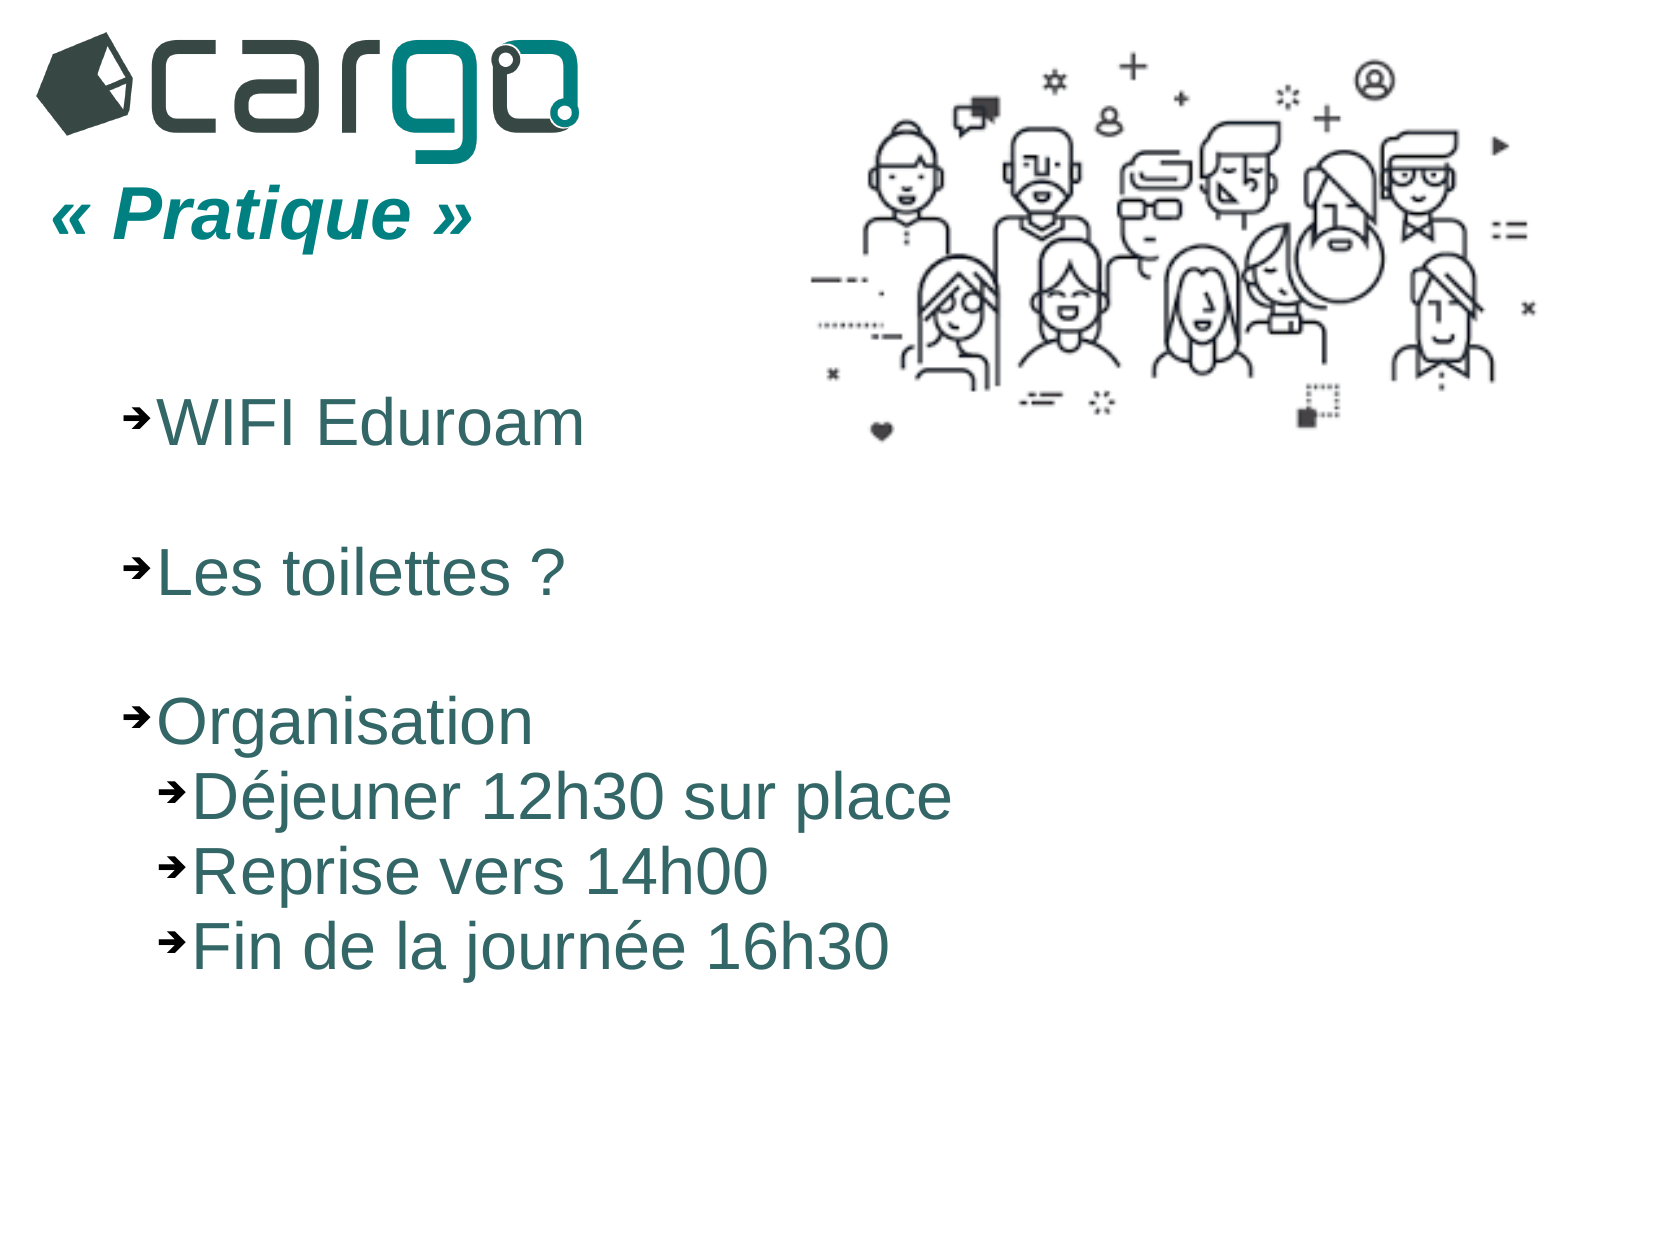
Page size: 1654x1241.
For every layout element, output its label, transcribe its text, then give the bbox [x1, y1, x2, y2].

picture [36, 32, 579, 163]
picture [755, 47, 1595, 449]
text_box WIFI Eduroam Les toilettes ? Organisation Déjeuner 12h30 sur place Reprise vers 14h00 Fin de la journée 16h30 [106, 377, 1548, 1205]
text_box « Pratique » [35, 163, 638, 347]
